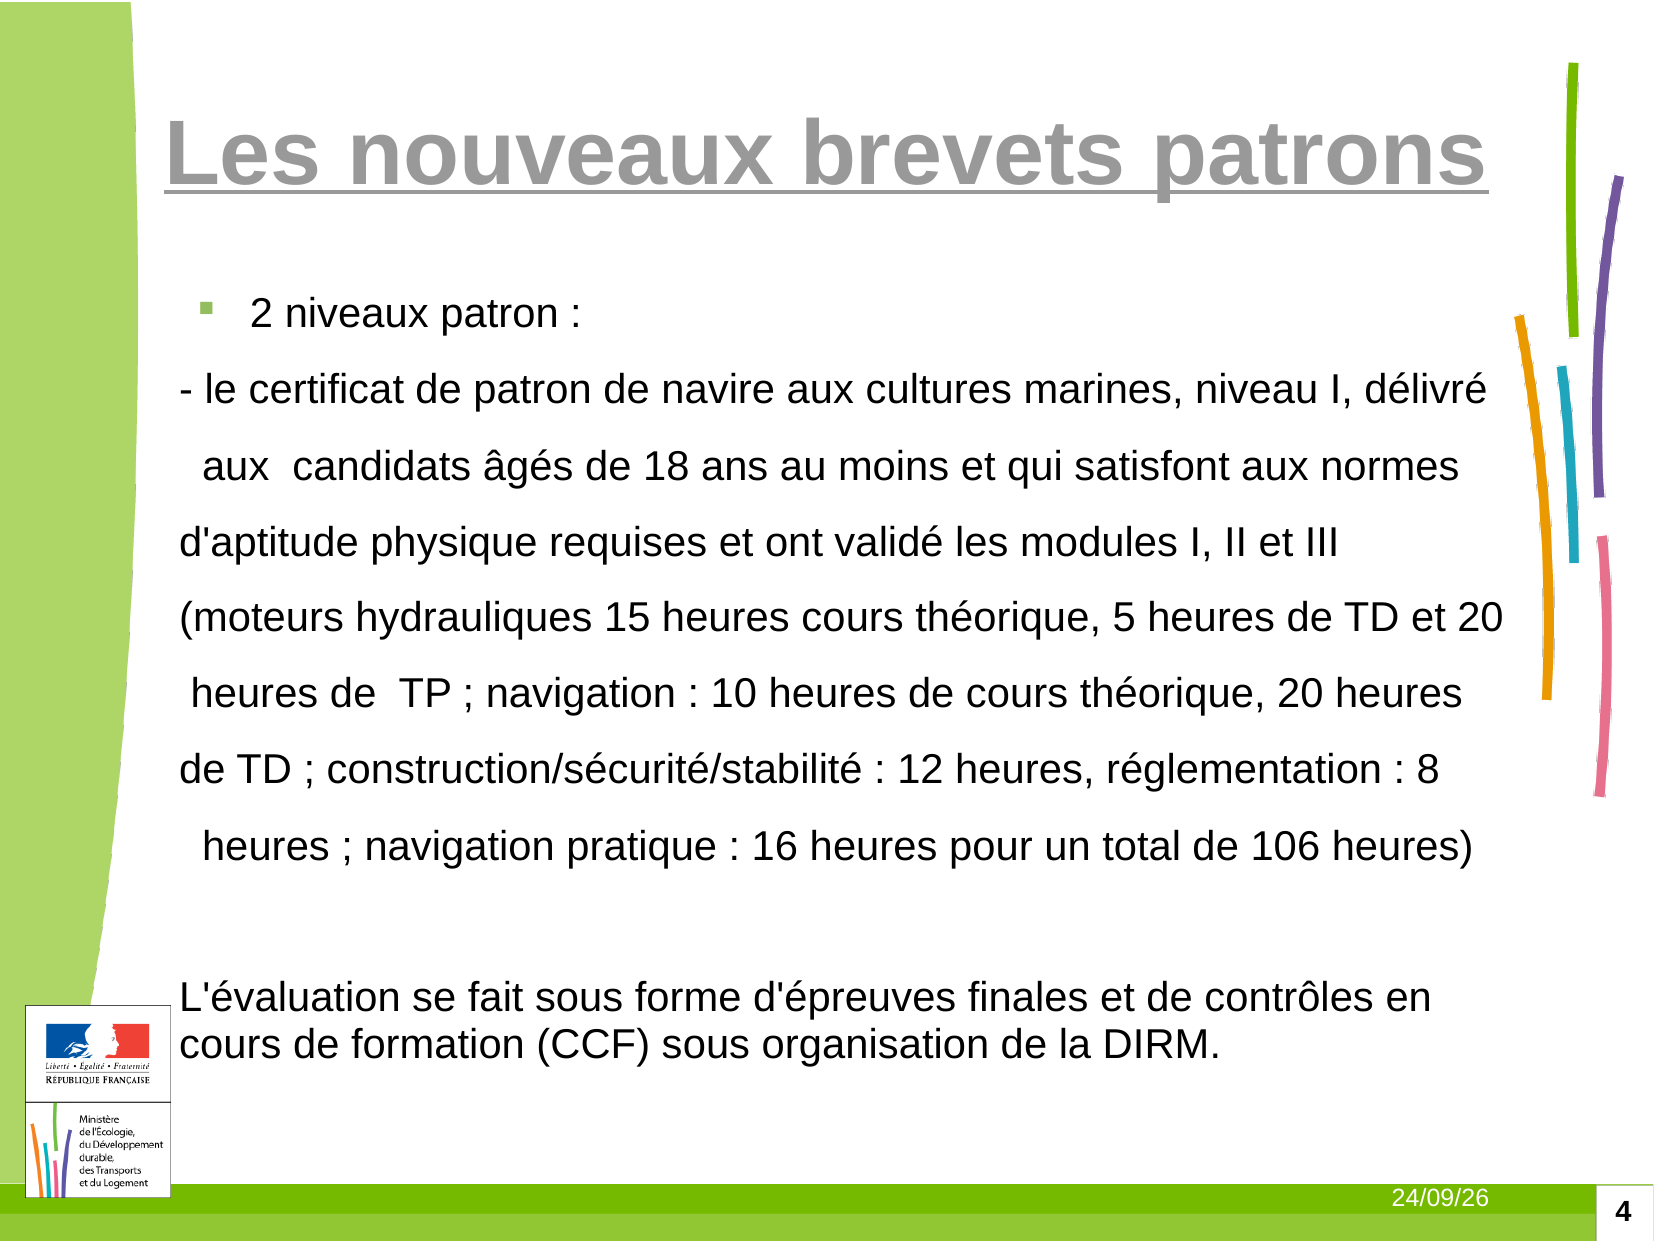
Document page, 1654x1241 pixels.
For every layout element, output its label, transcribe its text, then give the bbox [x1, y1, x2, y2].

list 2 niveaux patron : - le certificat de patron de navire aux cultures marines, niveau I, délivré aux candidats âgés de 18 ans au moins et qui satisfont aux normes d'aptitude physique requises et ont validé les modules I, II et III (moteurs hydrauliques 15 heures cours théorique, 5 heures de TD et 20 heures de TP ; navigation : 10 heures de cours théorique, 20 heures de TD ; construction/sécurité/stabilité : 12 heures, réglementation : 8 heures ; navigation pratique : 16 heures pour un total de 106 heures) L'évaluation se fait sous forme d'épreuves finales et de contrôles en cours de formation (CCF) sous organisation de la DIRM. [179, 290, 1509, 1147]
title Les nouveaux brevets patrons [82, 56, 1571, 250]
picture [0, 2, 1654, 1241]
